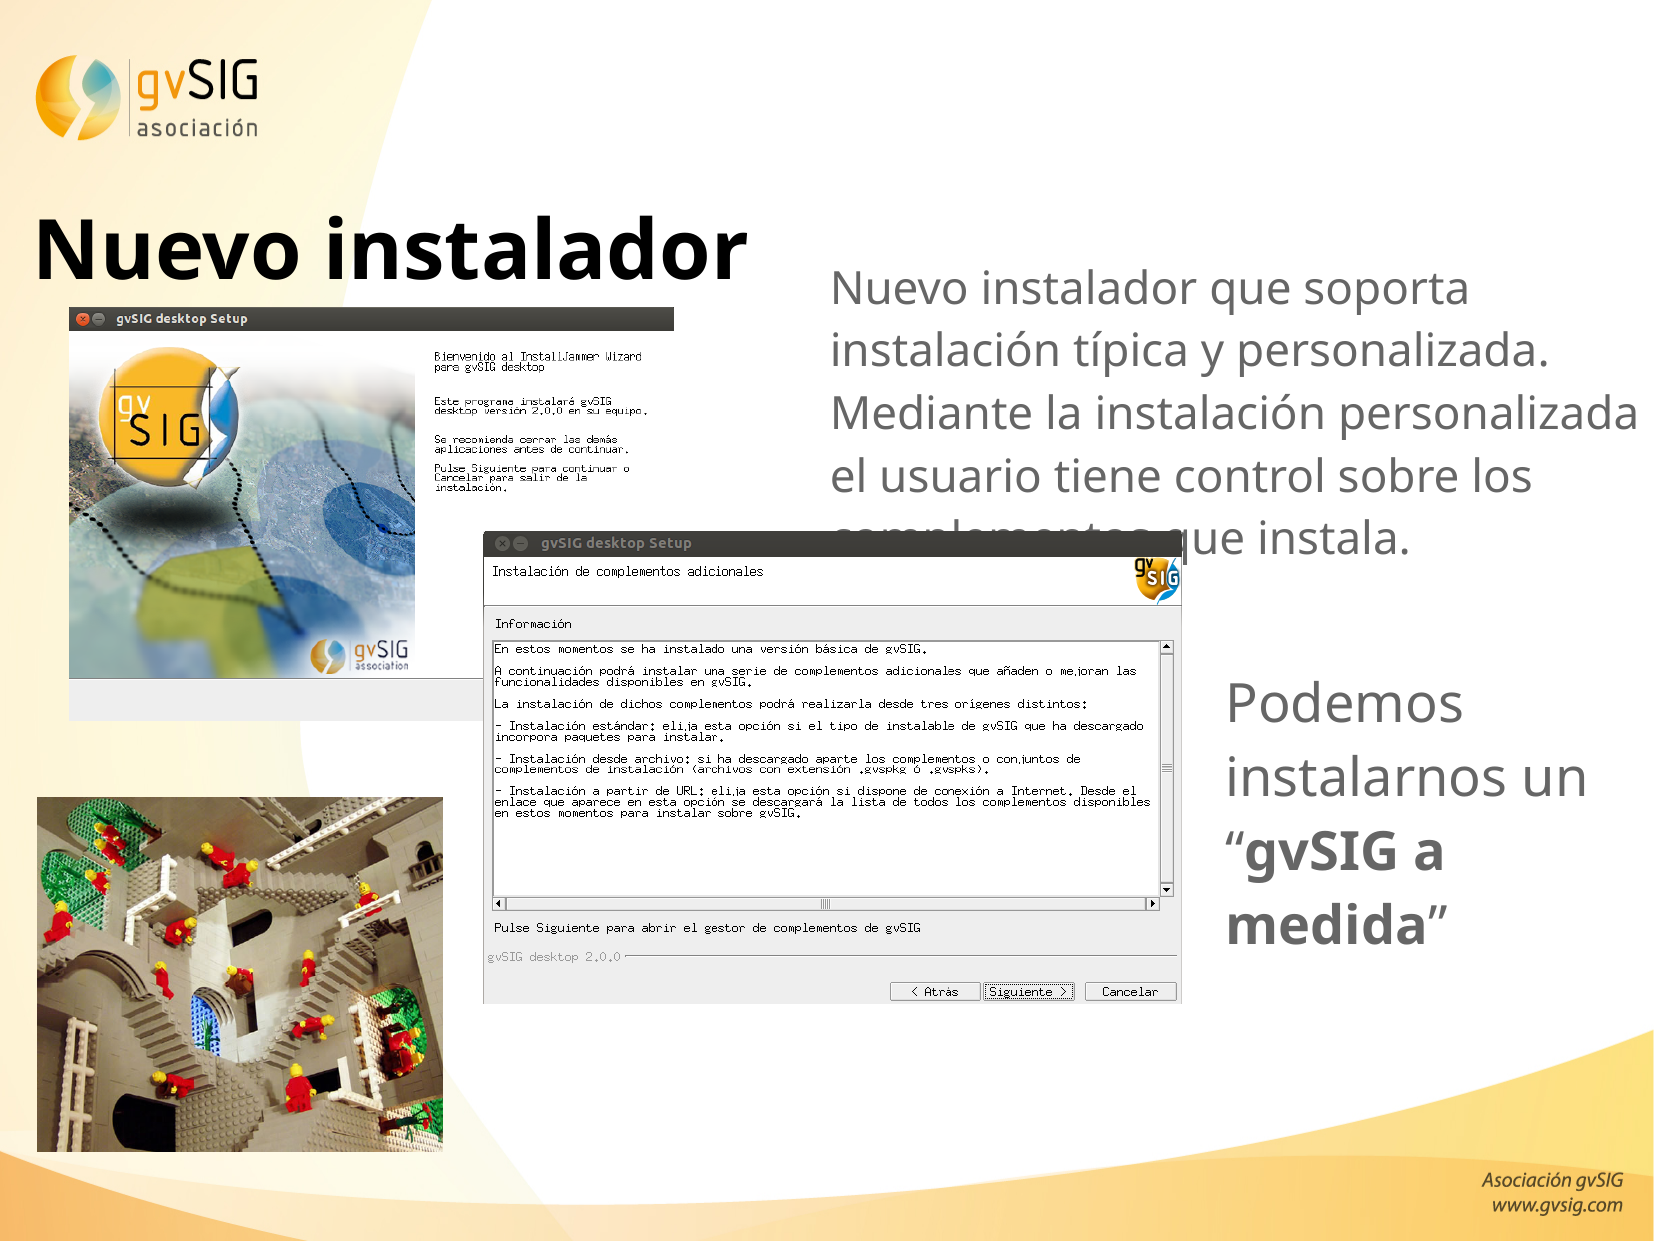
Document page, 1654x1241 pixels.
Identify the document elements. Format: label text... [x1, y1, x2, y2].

text_box Nuevo instalador [32, 200, 1300, 295]
picture [1406, 930, 1416, 939]
picture [1289, 920, 1300, 926]
text_box Nuevo instalador que soporta instalación típica y personalizada. Mediante la instalación personalizada el usuario tiene control sobre los complementos que instala. [814, 248, 1654, 624]
picture [0, 0, 1654, 1241]
text_box Podemos instalarnos un “gvSIG a medida” [1210, 657, 1654, 918]
picture [1321, 920, 1333, 938]
picture [1372, 920, 1384, 938]
